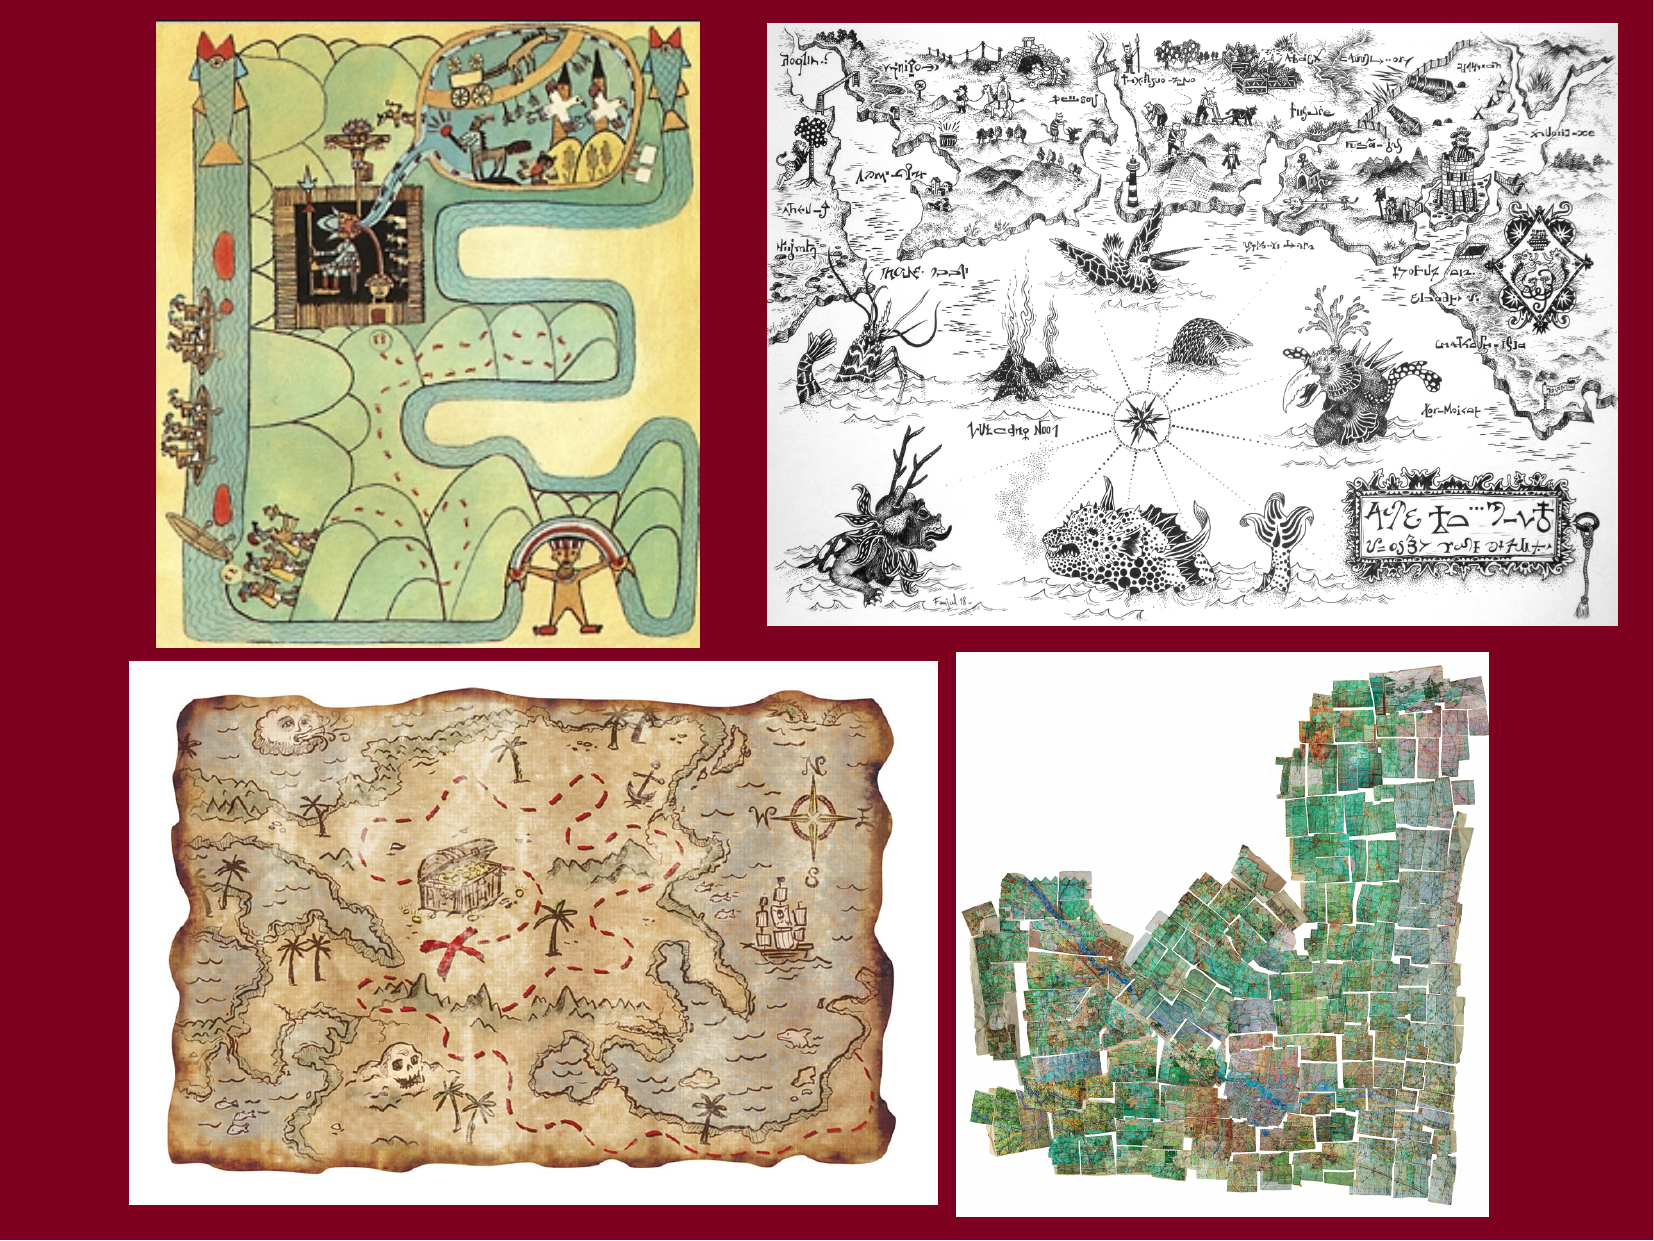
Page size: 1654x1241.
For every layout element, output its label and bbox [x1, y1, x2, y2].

picture [129, 661, 938, 1205]
picture [956, 652, 1489, 1217]
picture [767, 23, 1618, 626]
picture [156, 20, 700, 648]
